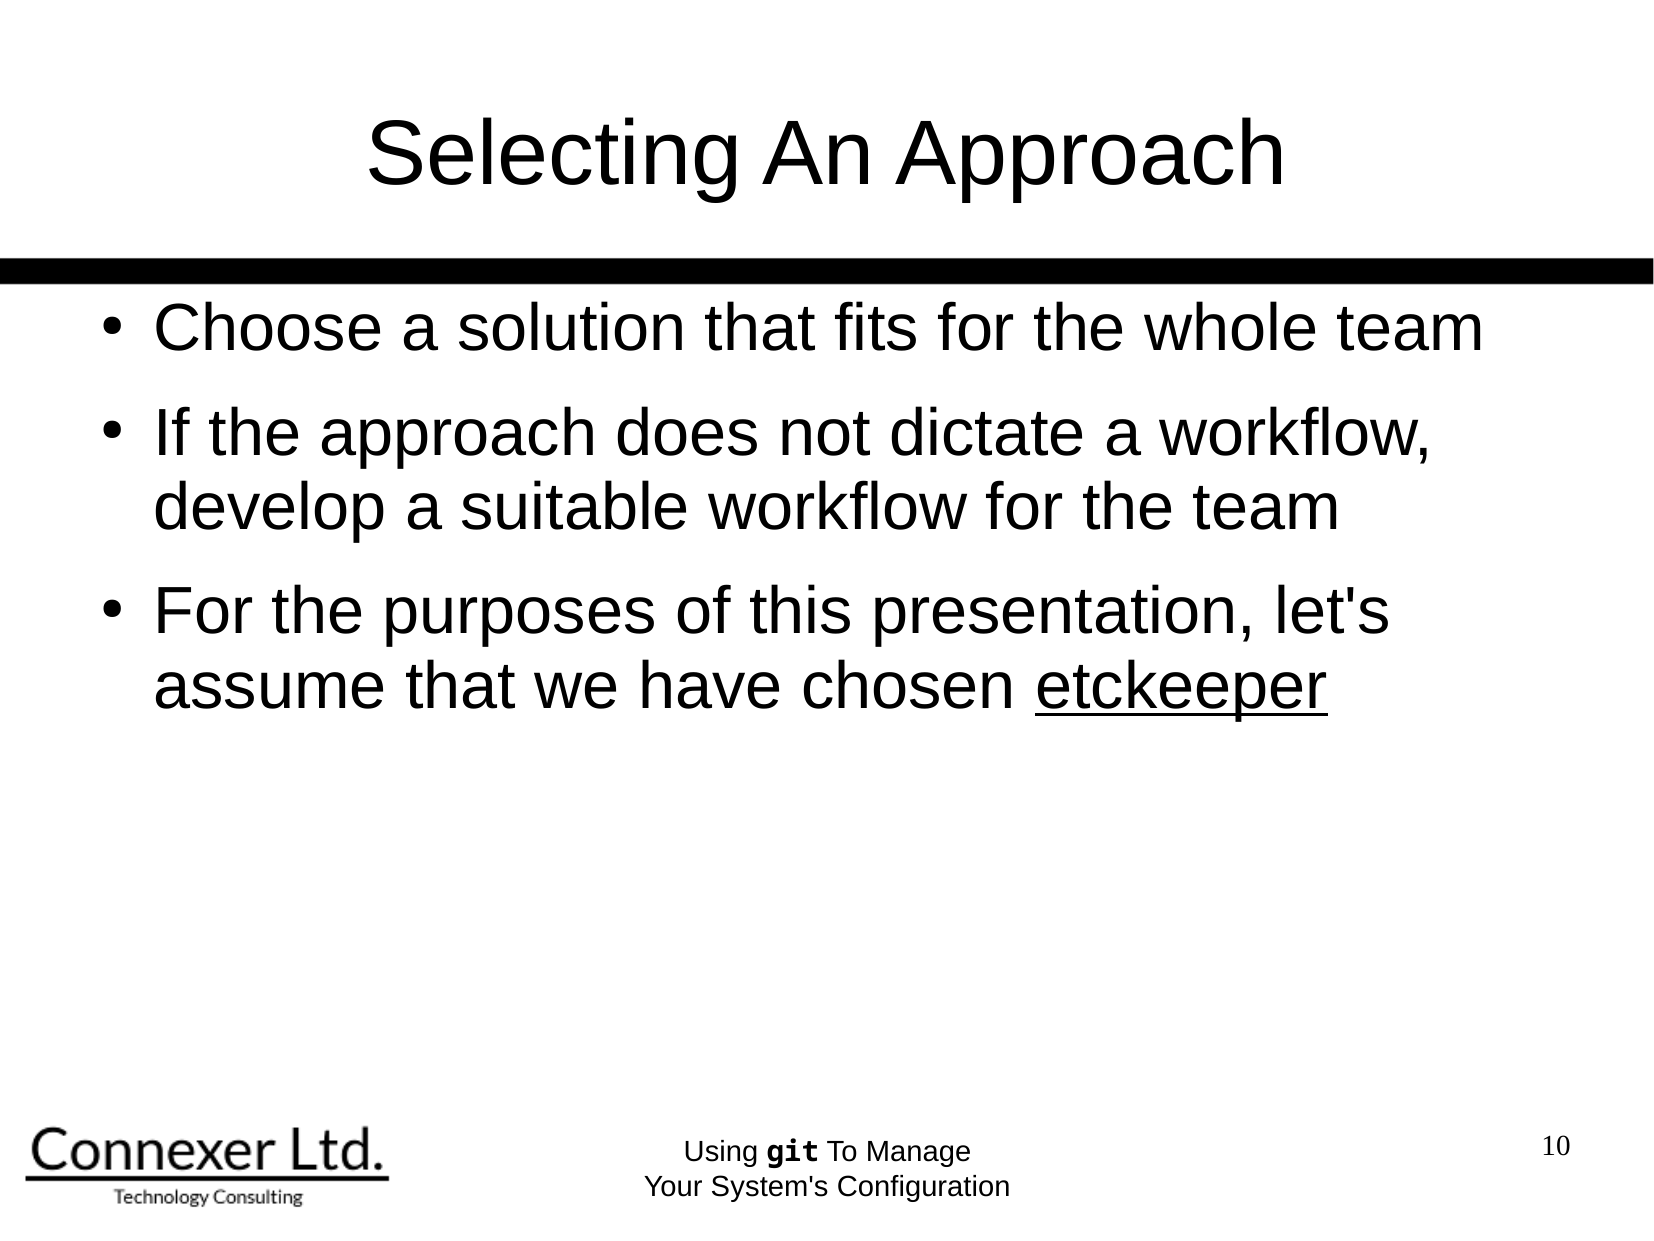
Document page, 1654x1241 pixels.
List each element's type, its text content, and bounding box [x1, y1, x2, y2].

title Selecting An Approach [82, 49, 1571, 257]
picture [0, 0, 1654, 1241]
list Choose a solution that fits for the whole team If the approach does not dictate a workflow, develop a suitable workflow for the team For the purposes of this presentation, let's assume that we have chosen etckeeper [82, 290, 1538, 1141]
